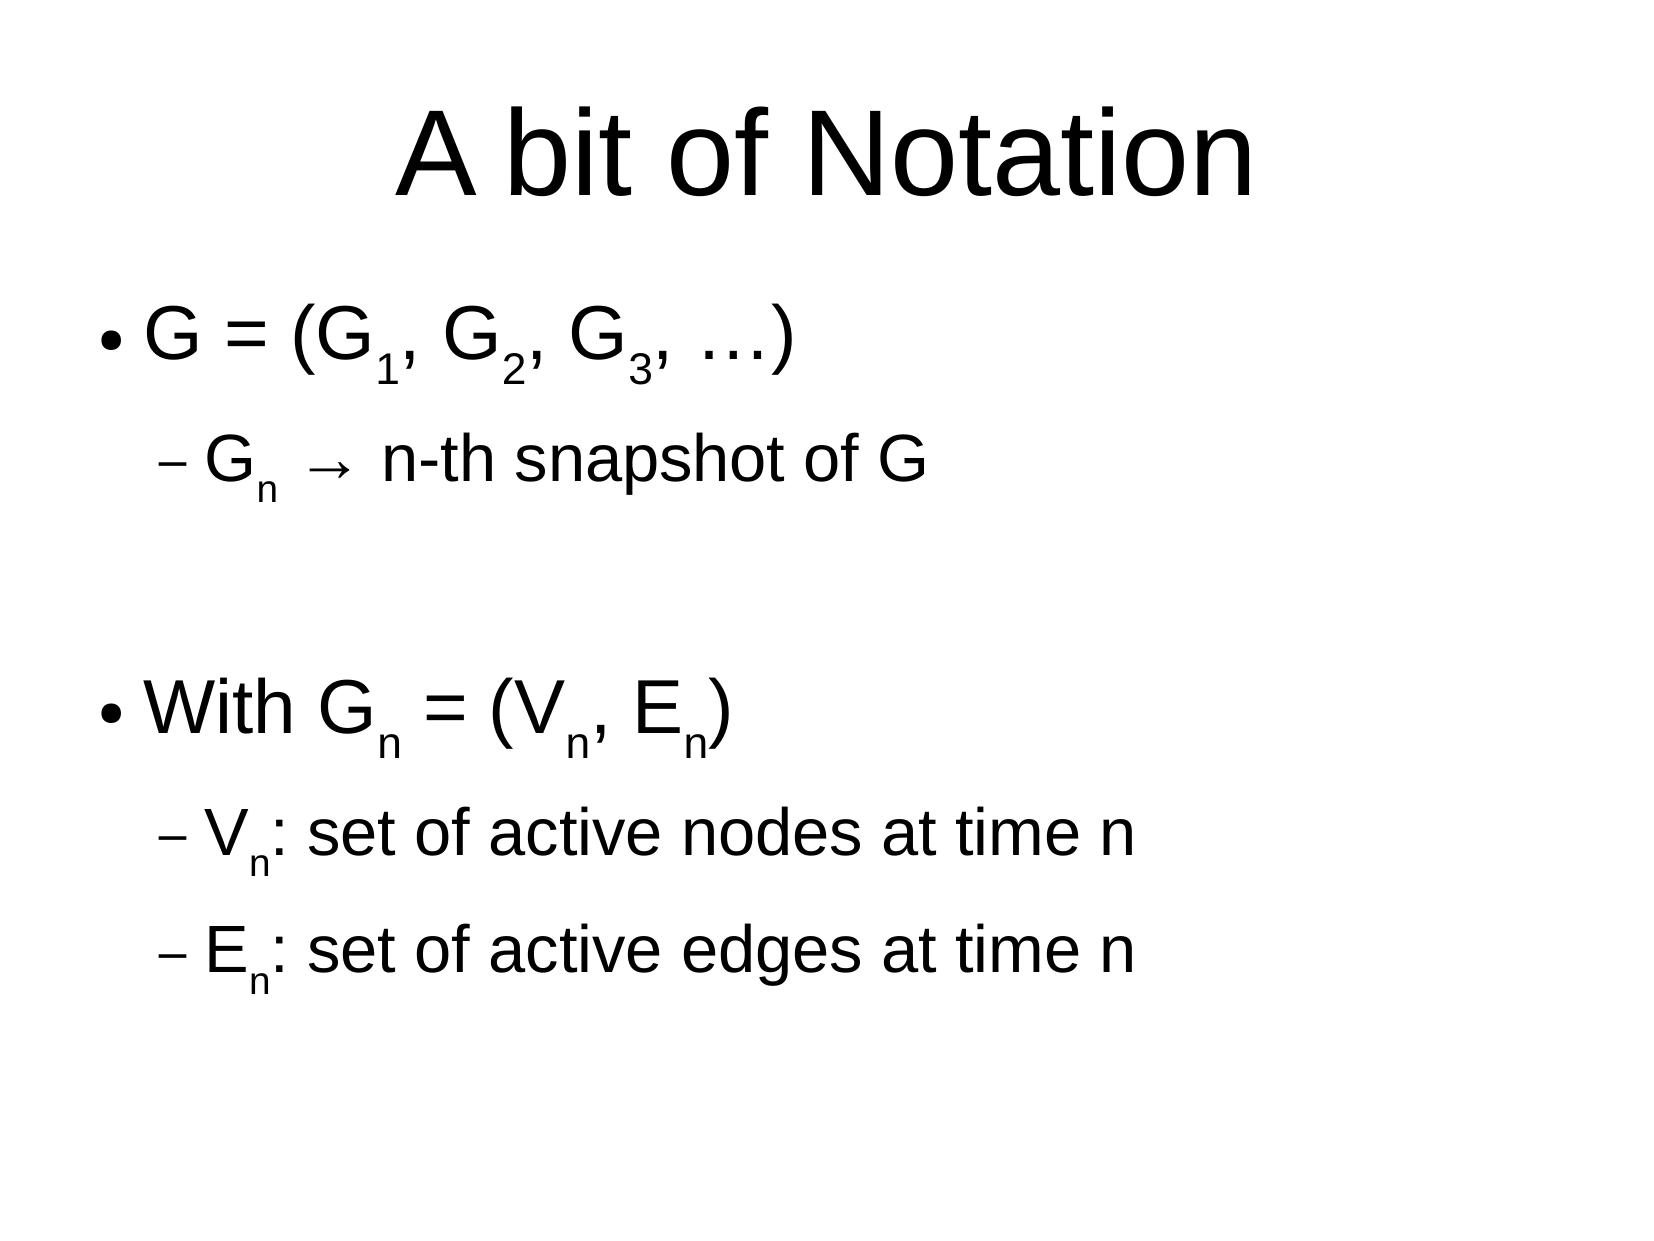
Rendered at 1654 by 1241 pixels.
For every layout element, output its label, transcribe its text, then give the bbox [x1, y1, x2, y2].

list G = (G1, G2, G3, …) Gn → n-th snapshot of G With Gn = (Vn, En) Vn: set of active nodes at time n En: set of active edges at time n [82, 290, 1571, 1010]
title A bit of Notation [82, 49, 1571, 257]
